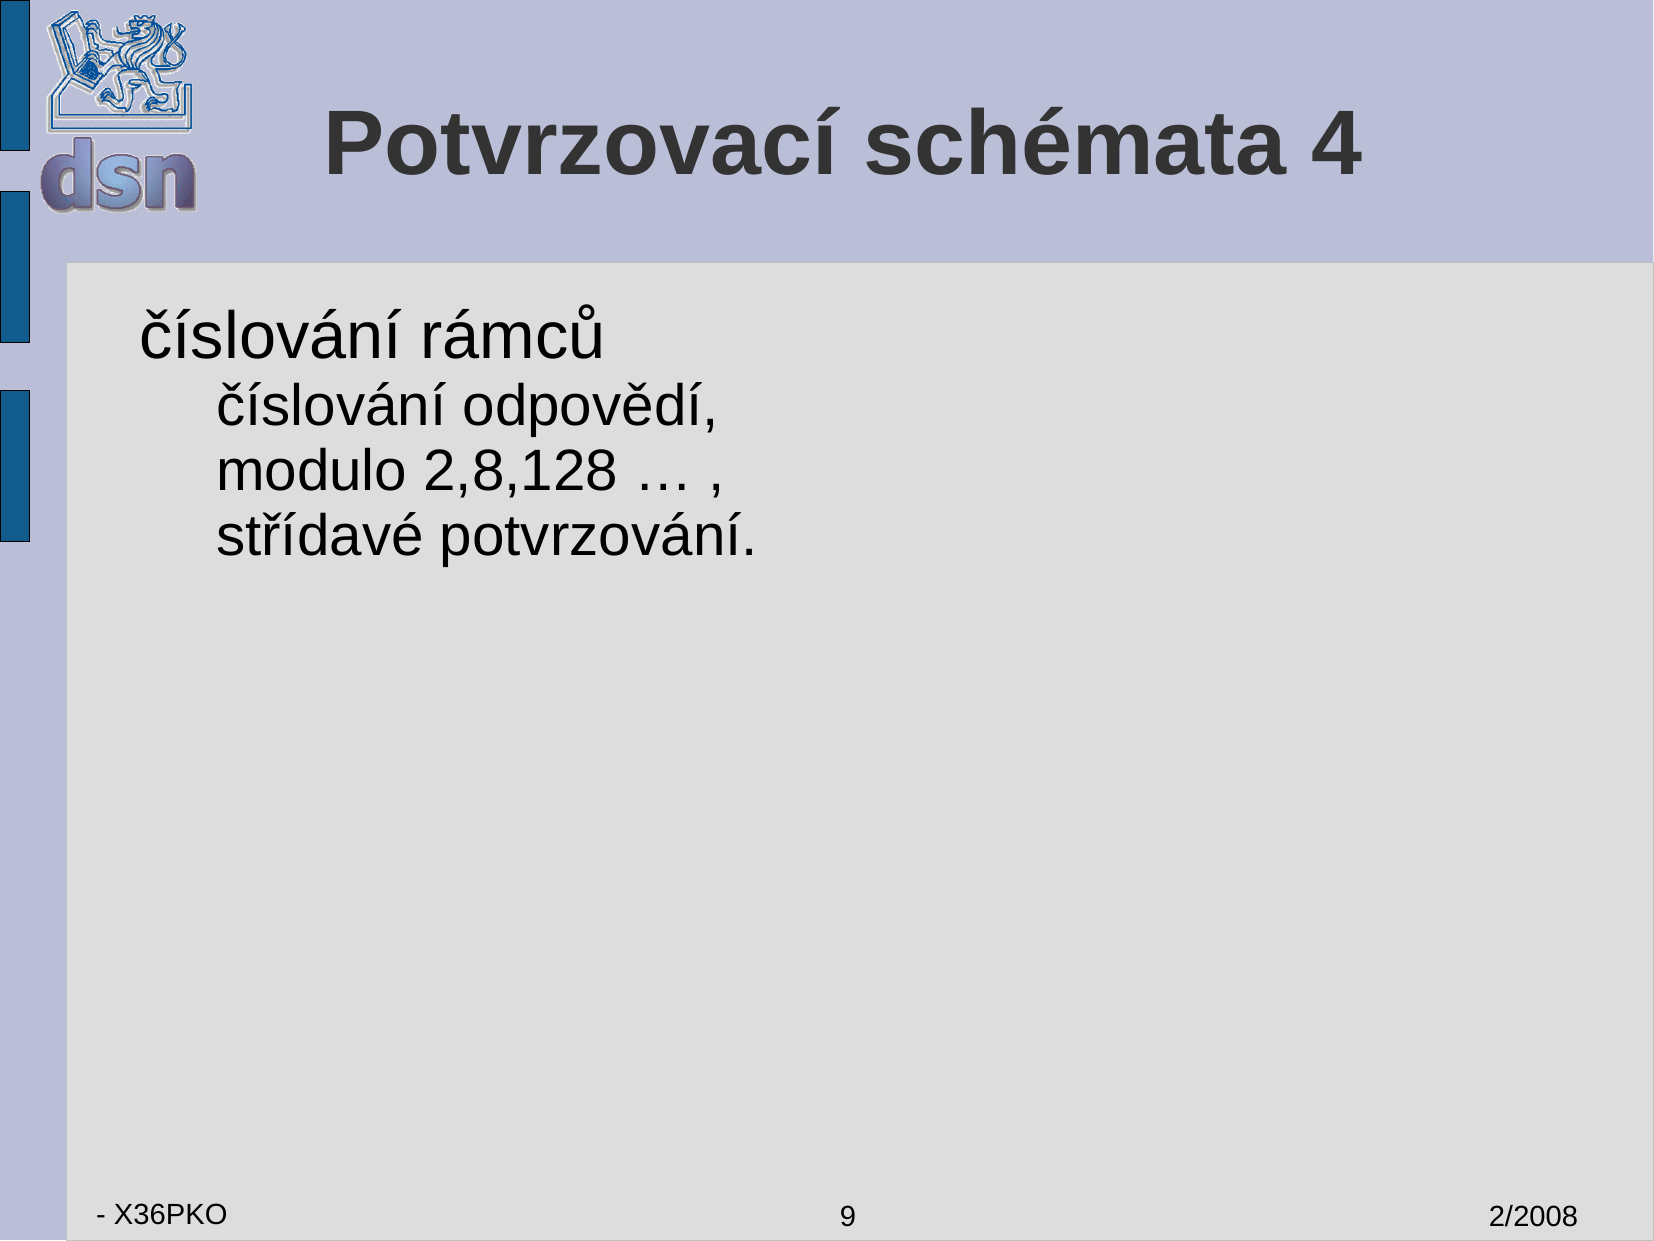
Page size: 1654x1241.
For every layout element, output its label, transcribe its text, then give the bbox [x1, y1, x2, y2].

picture [10, 10, 223, 230]
list číslování rámců číslování odpovědí, modulo 2,8,128 … , střídavé potvrzování. [121, 297, 1534, 1111]
title Potvrzovací schémata 4 [210, 46, 1478, 239]
